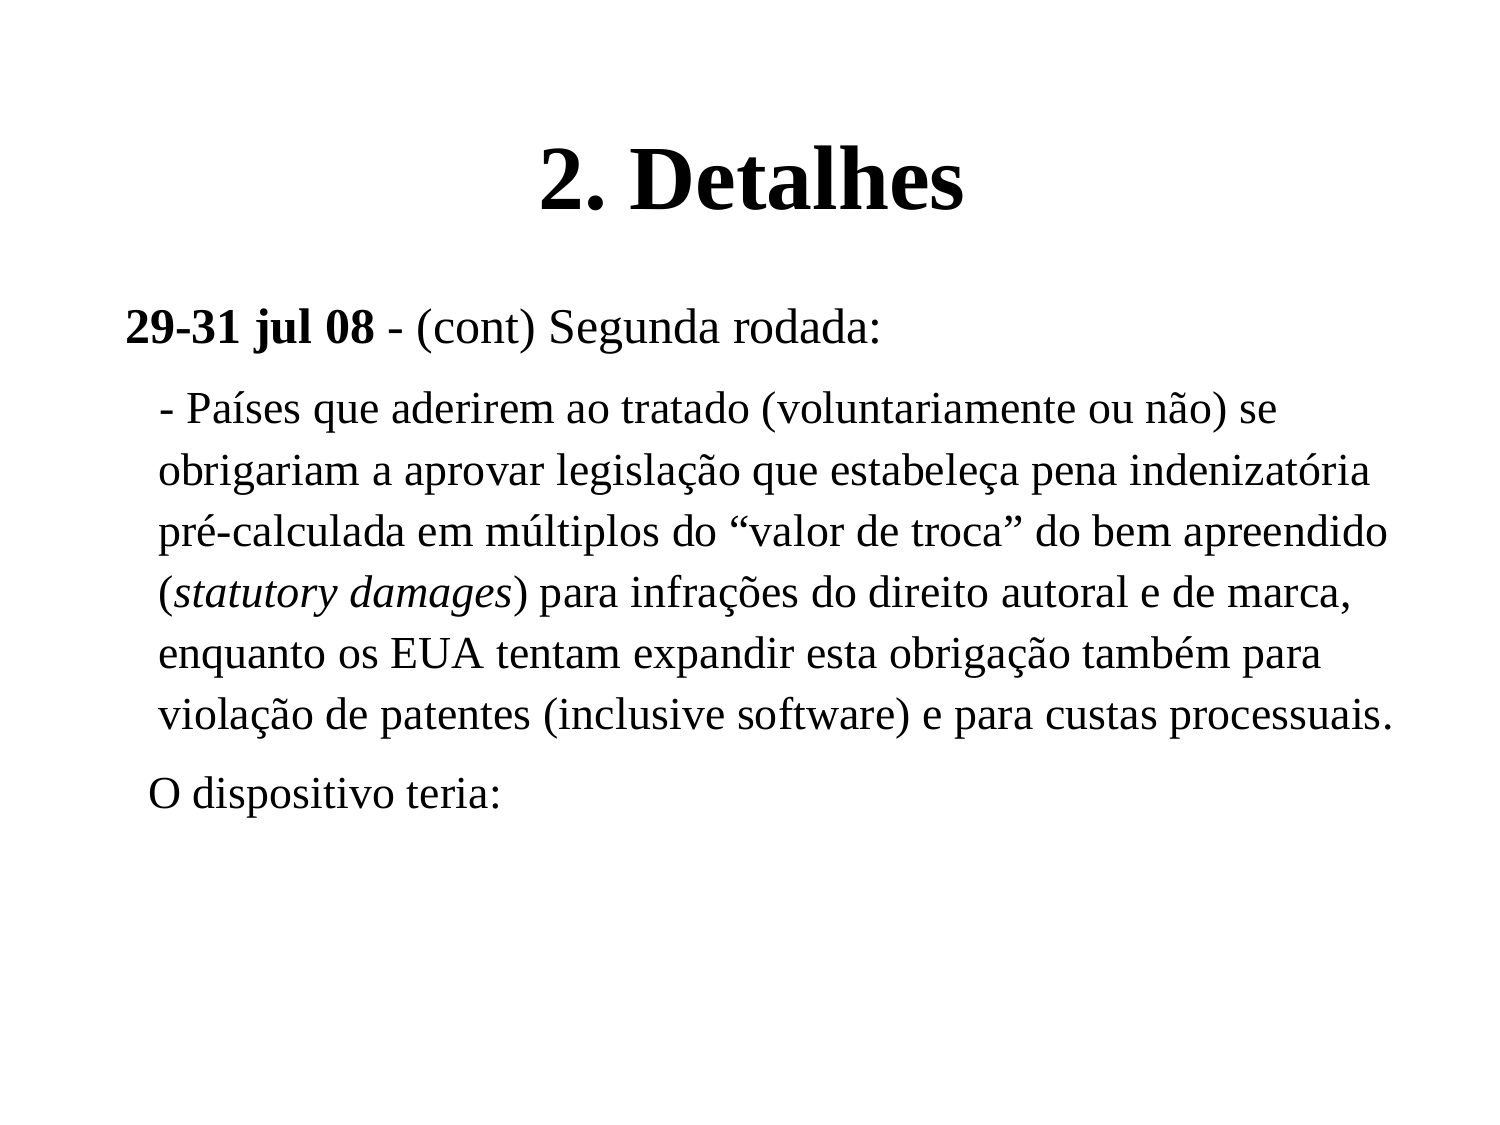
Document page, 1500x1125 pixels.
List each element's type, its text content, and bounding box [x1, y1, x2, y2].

title 2. Detalhes [87, 52, 1416, 307]
text_box 29-31 jul 08 - (cont) Segunda rodada: - Países que aderirem ao tratado (voluntariamente ou não) se obrigariam a aprovar legislação que estabeleça pena indenizatória pré-calculada em múltiplos do “valor de troca” do bem apreendido (statutory damages) para infrações do direito autoral e de marca, enquanto os EUA tentam expandir esta obrigação também para violação de patentes (inclusive software) e para custas processuais. O dispositivo teria: [98, 280, 1425, 970]
